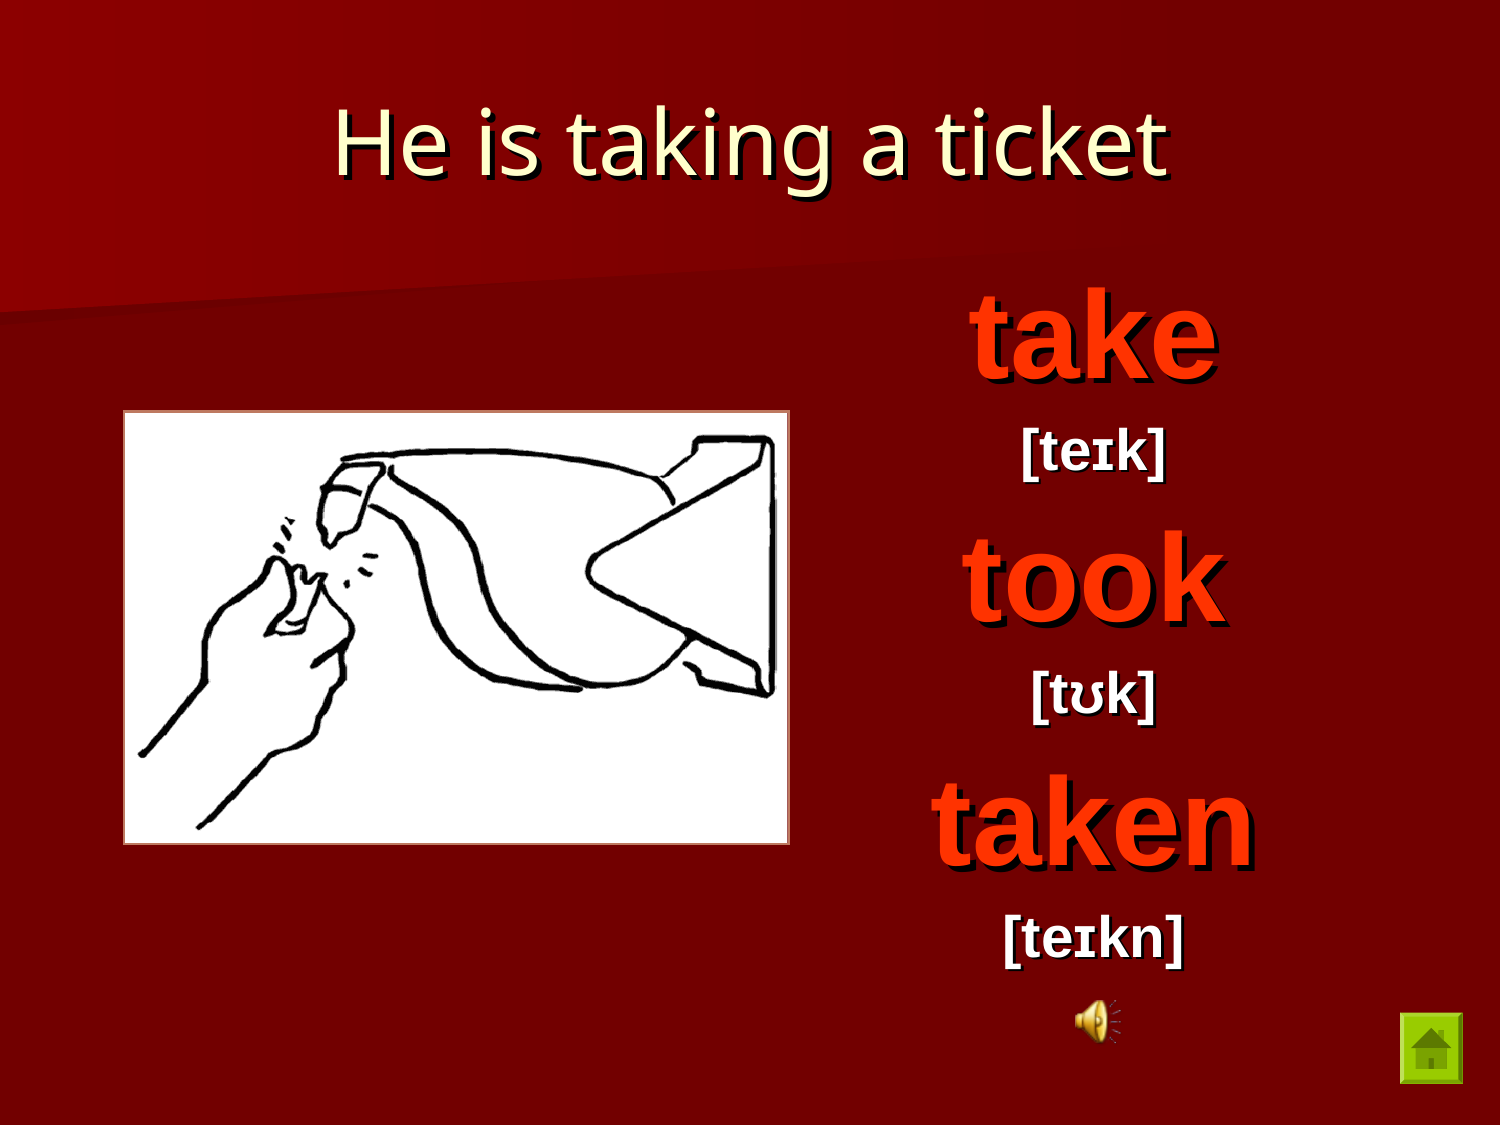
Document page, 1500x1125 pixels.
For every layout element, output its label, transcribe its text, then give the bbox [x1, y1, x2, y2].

picture [1074, 999, 1126, 1051]
title He is taking a ticket [75, 45, 1426, 233]
list take [teɪk] took [tʊk] taken [teɪkn] [762, 262, 1426, 1000]
text_box [1401, 1012, 1463, 1084]
picture [125, 412, 788, 844]
